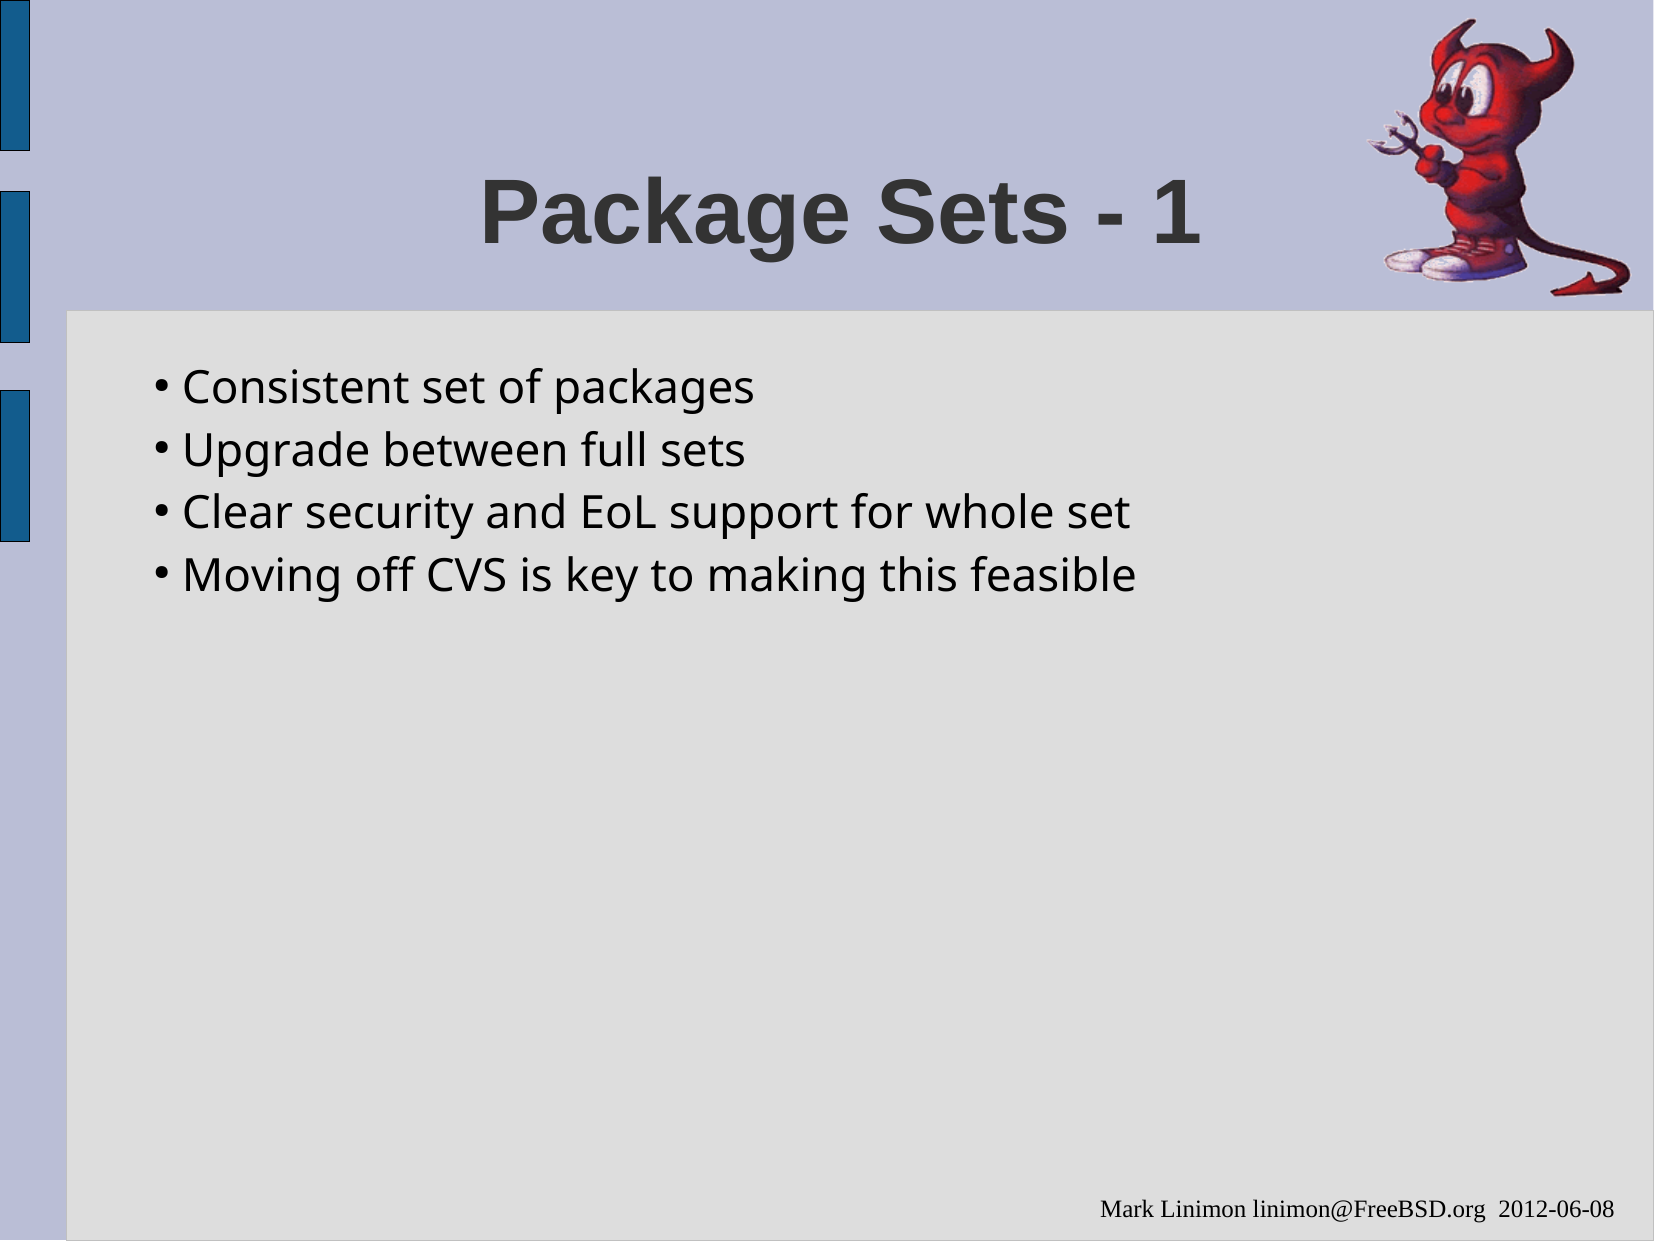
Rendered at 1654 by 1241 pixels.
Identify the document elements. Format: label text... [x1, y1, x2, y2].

text_box Mark Linimon linimon@FreeBSD.org 2012-06-08 [1100, 1195, 1639, 1225]
title Package Sets - 1 [135, 108, 1548, 316]
picture [1361, 14, 1635, 300]
text_box Consistent set of packages Upgrade between full sets Clear security and EoL support for whole set Moving off CVS is key to making this feasible [153, 354, 1348, 568]
